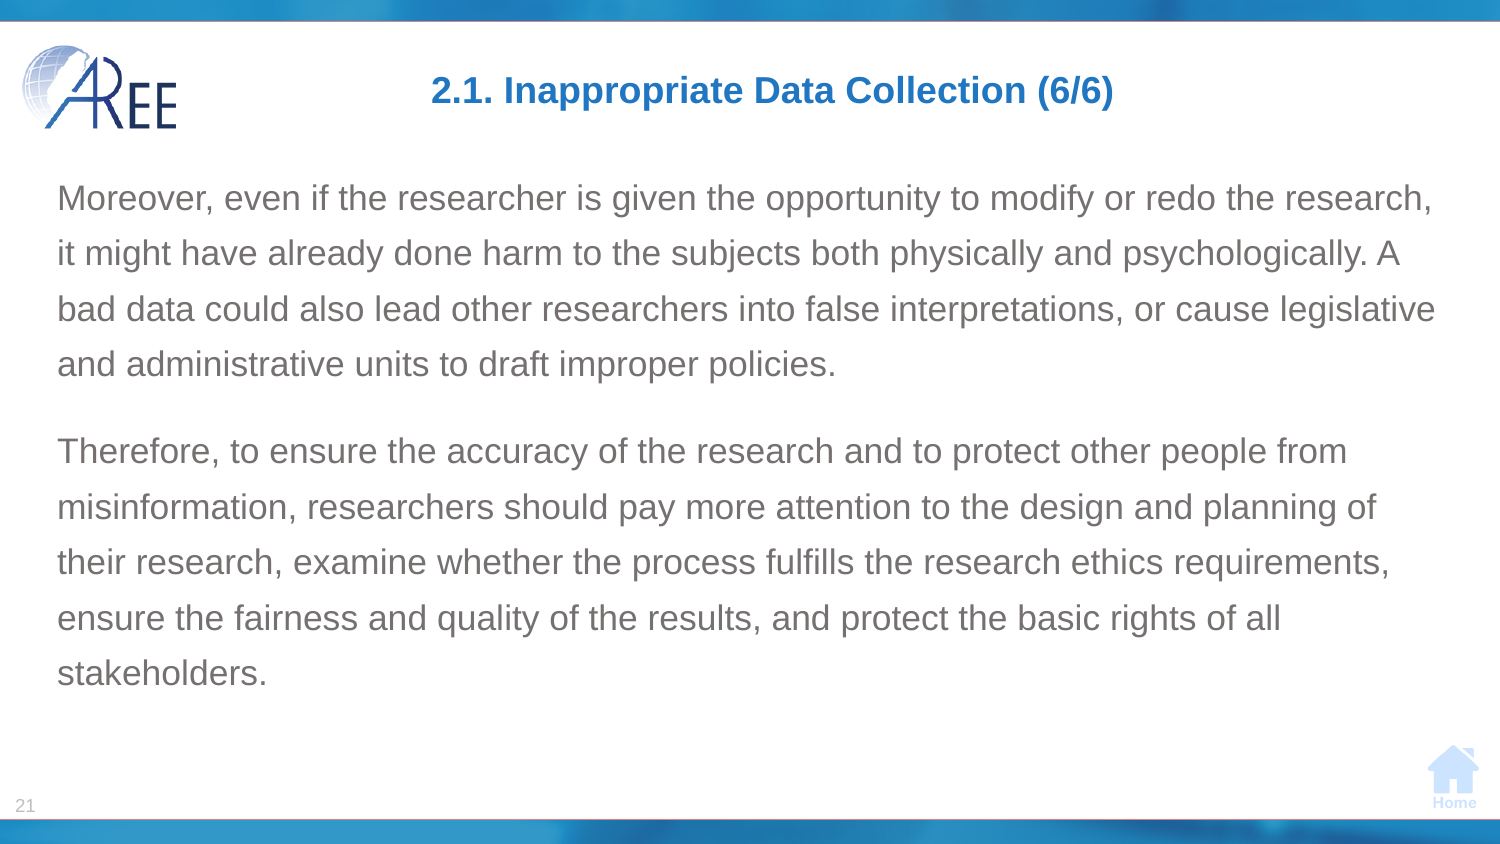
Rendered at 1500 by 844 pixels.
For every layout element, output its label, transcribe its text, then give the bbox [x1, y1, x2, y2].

list Moreover, even if the researcher is given the opportunity to modify or redo the research, it might have already done harm to the subjects both physically and psychologically. A bad data could also lead other researchers into false interpretations, or cause legislative and administrative units to draft improper policies. Therefore, to ensure the accuracy of the research and to protect other people from misinformation, researchers should pay more attention to the design and planning of their research, examine whether the process fulfills the research ethics requirements, ensure the fairness and quality of the results, and protect the basic rights of all stakeholders. [42, 154, 1465, 783]
title 2.1. Inappropriate Data Collection (6/6) [415, 63, 1466, 155]
text_box 21 [0, 782, 338, 827]
